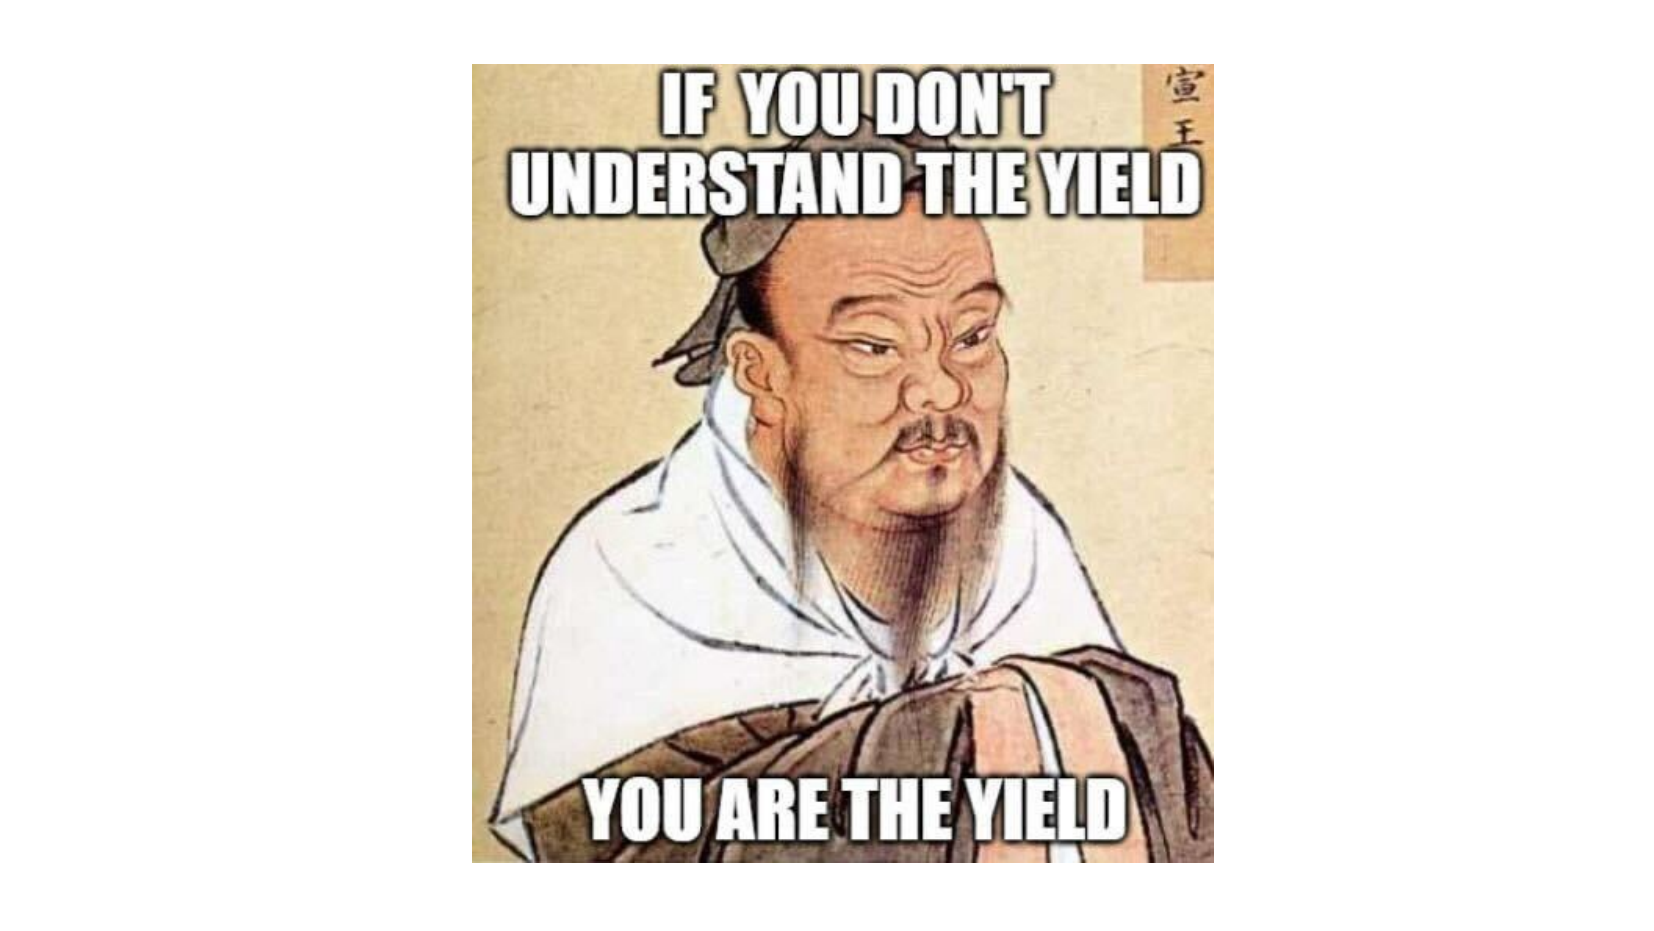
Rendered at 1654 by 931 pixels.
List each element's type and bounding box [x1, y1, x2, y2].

picture [472, 64, 1214, 863]
